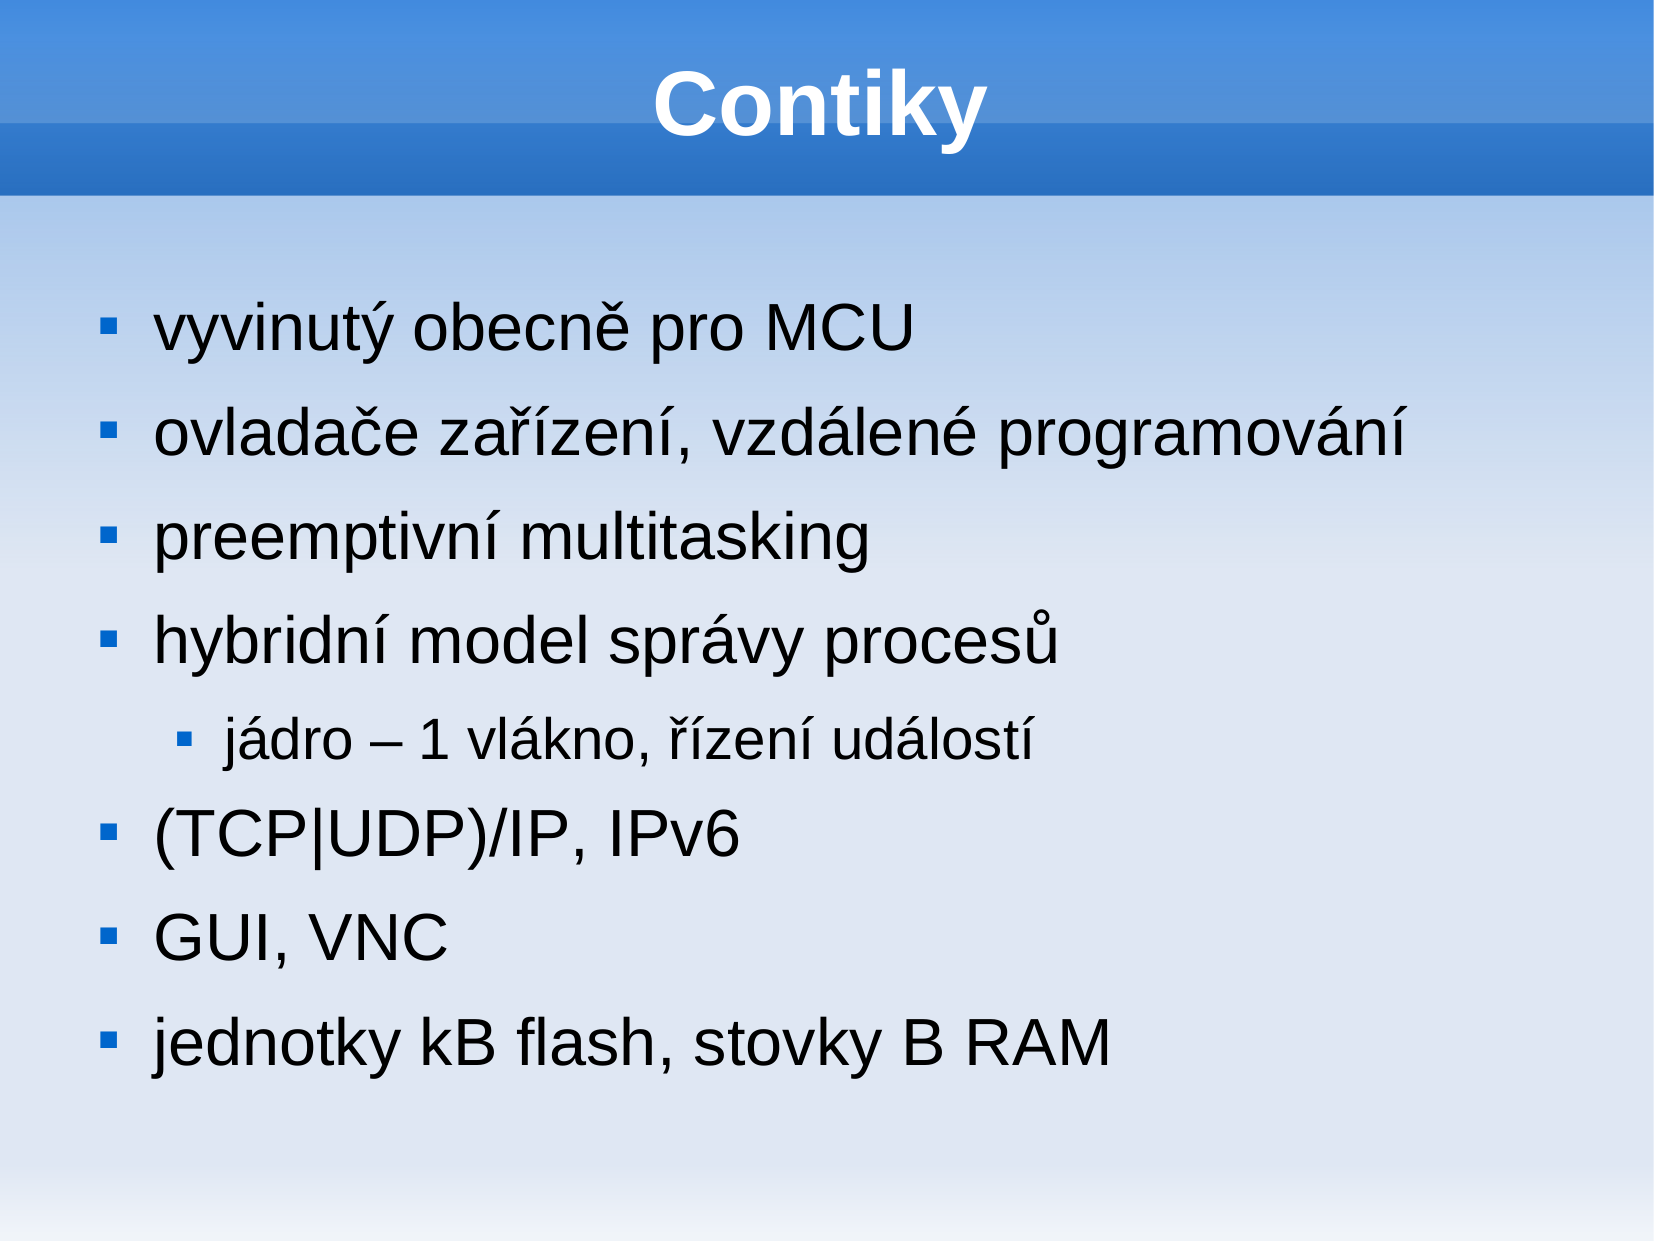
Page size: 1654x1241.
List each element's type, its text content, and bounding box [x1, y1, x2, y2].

picture [0, 0, 1654, 1241]
title Contiky [76, 0, 1565, 208]
list vyvinutý obecně pro MCU ovladače zařízení, vzdálené programování preemptivní multitasking hybridní model správy procesů jádro – 1 vlákno, řízení událostí (TCP|UDP)/IP, IPv6 GUI, VNC jednotky kB flash, stovky B RAM [82, 290, 1571, 1109]
